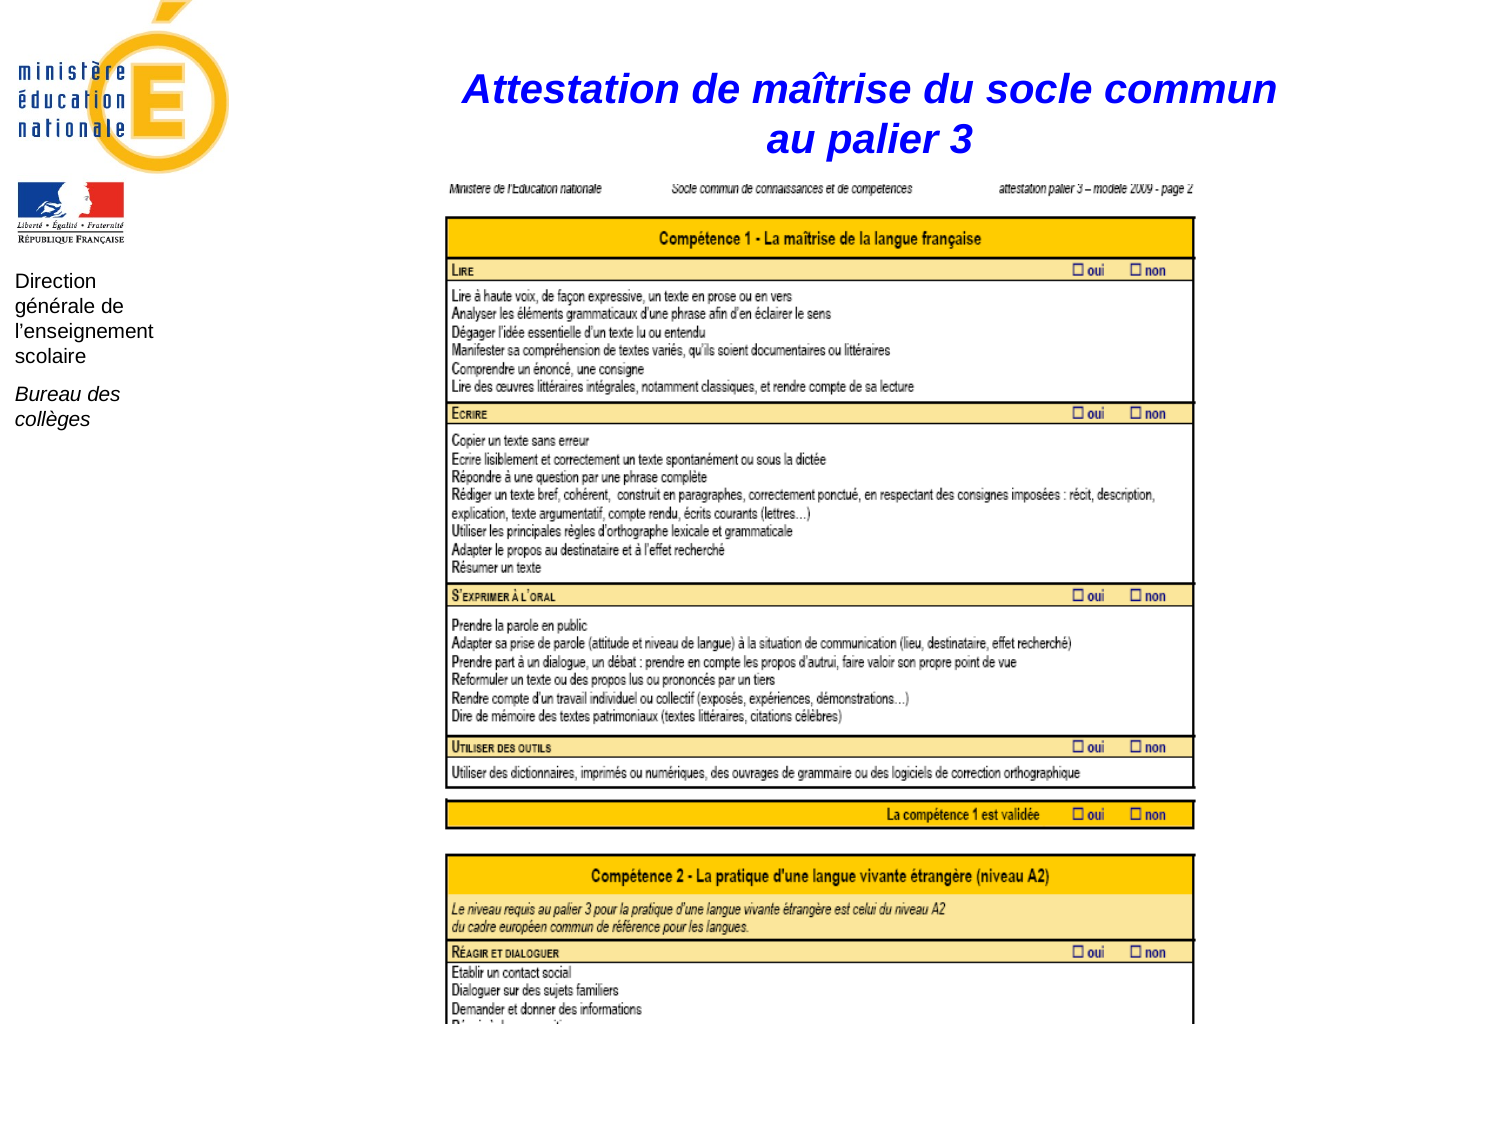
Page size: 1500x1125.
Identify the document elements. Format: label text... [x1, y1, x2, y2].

text_box Direction générale de l’enseignement scolaire Bureau des collèges [0, 259, 172, 439]
picture [17, 0, 229, 244]
picture [430, 184, 1211, 1024]
title Attestation de maîtrise du socle commun au palier 3 [229, 42, 1500, 231]
